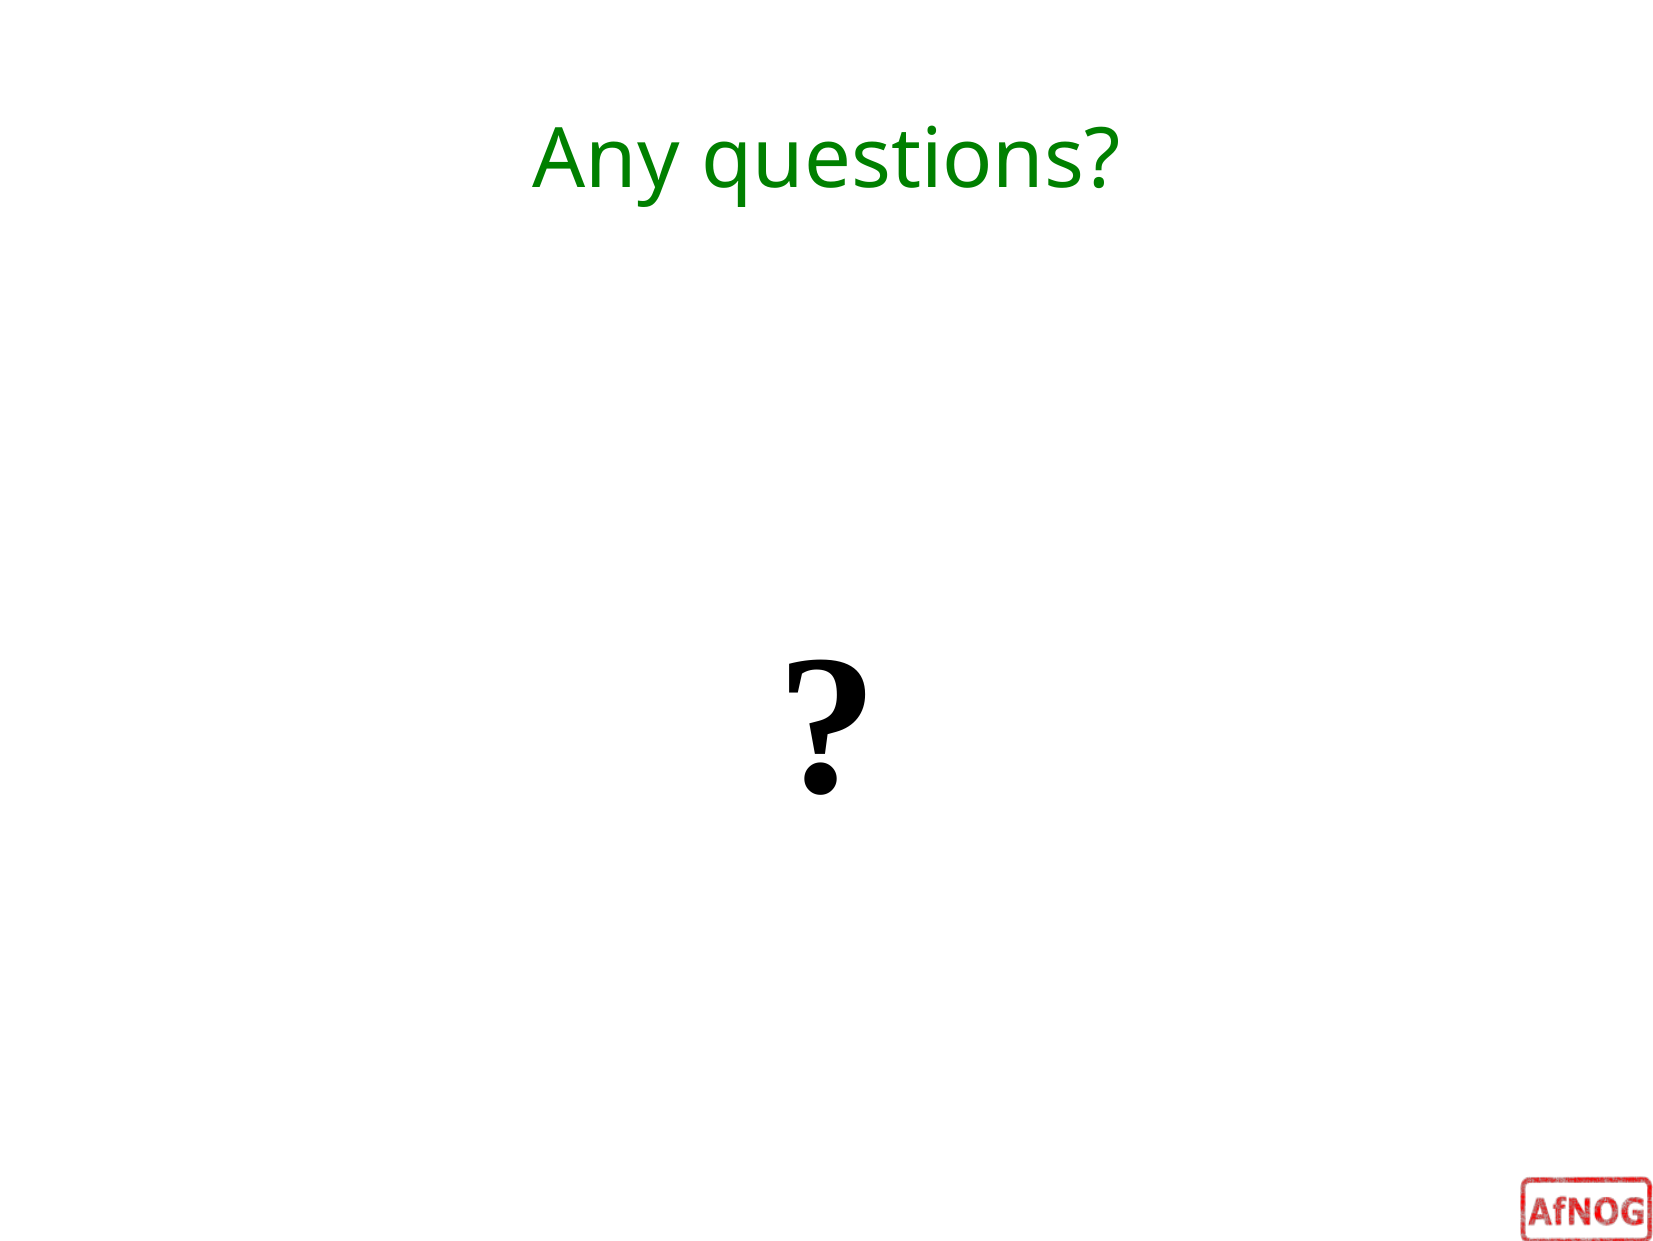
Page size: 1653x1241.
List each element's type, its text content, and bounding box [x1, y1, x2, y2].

picture [1519, 1175, 1653, 1241]
text_box ? [121, 285, 1533, 1153]
text_box Any questions? [121, 73, 1533, 241]
